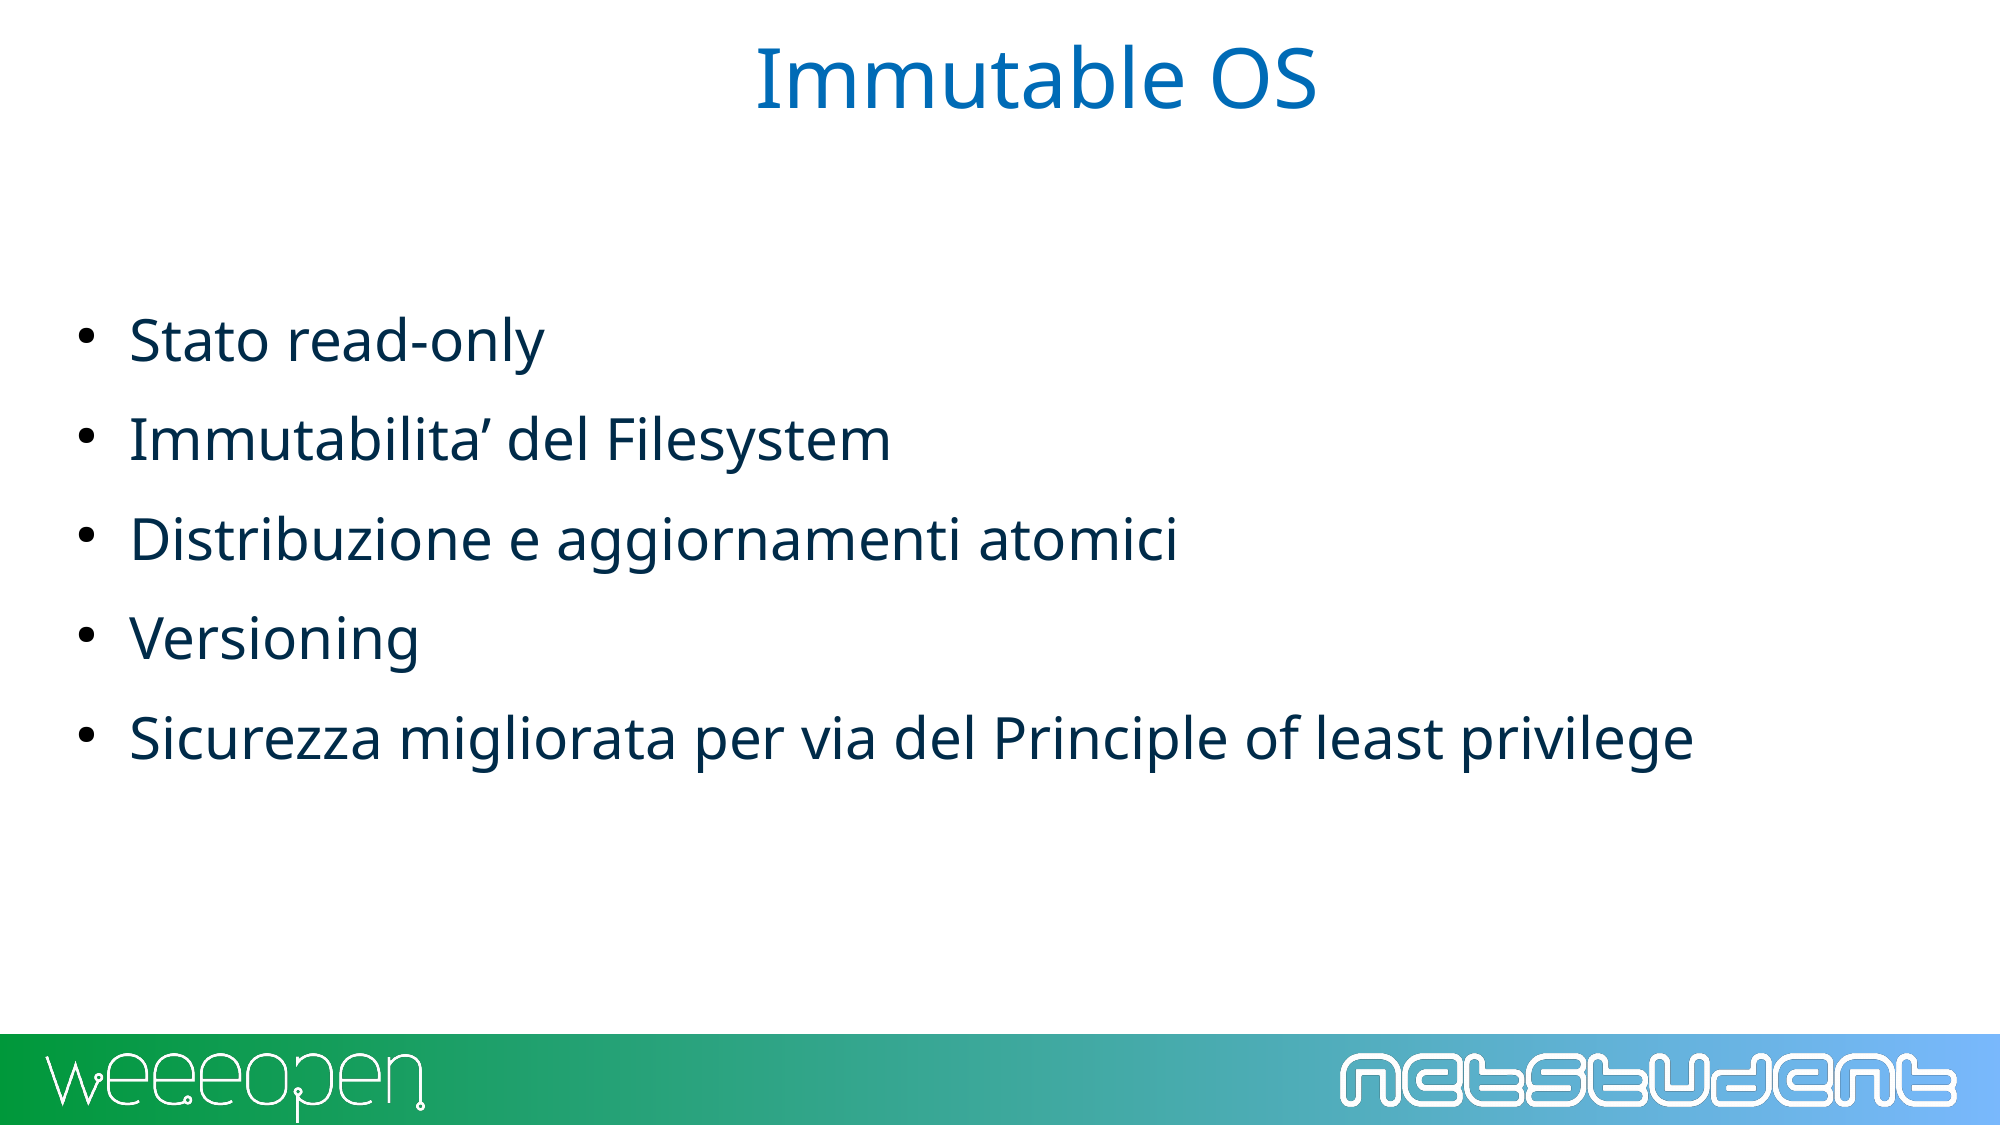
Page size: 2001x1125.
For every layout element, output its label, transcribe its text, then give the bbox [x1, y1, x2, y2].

picture [45, 1053, 425, 1123]
picture [1340, 1053, 1957, 1107]
list Stato read-only Immutabilita’ del Filesystem Distribuzione e aggiornamenti atomici Versioning Sicurezza migliorata per via del Principle of least privilege [43, 295, 1959, 1010]
title Immutable OS [43, 29, 1959, 247]
